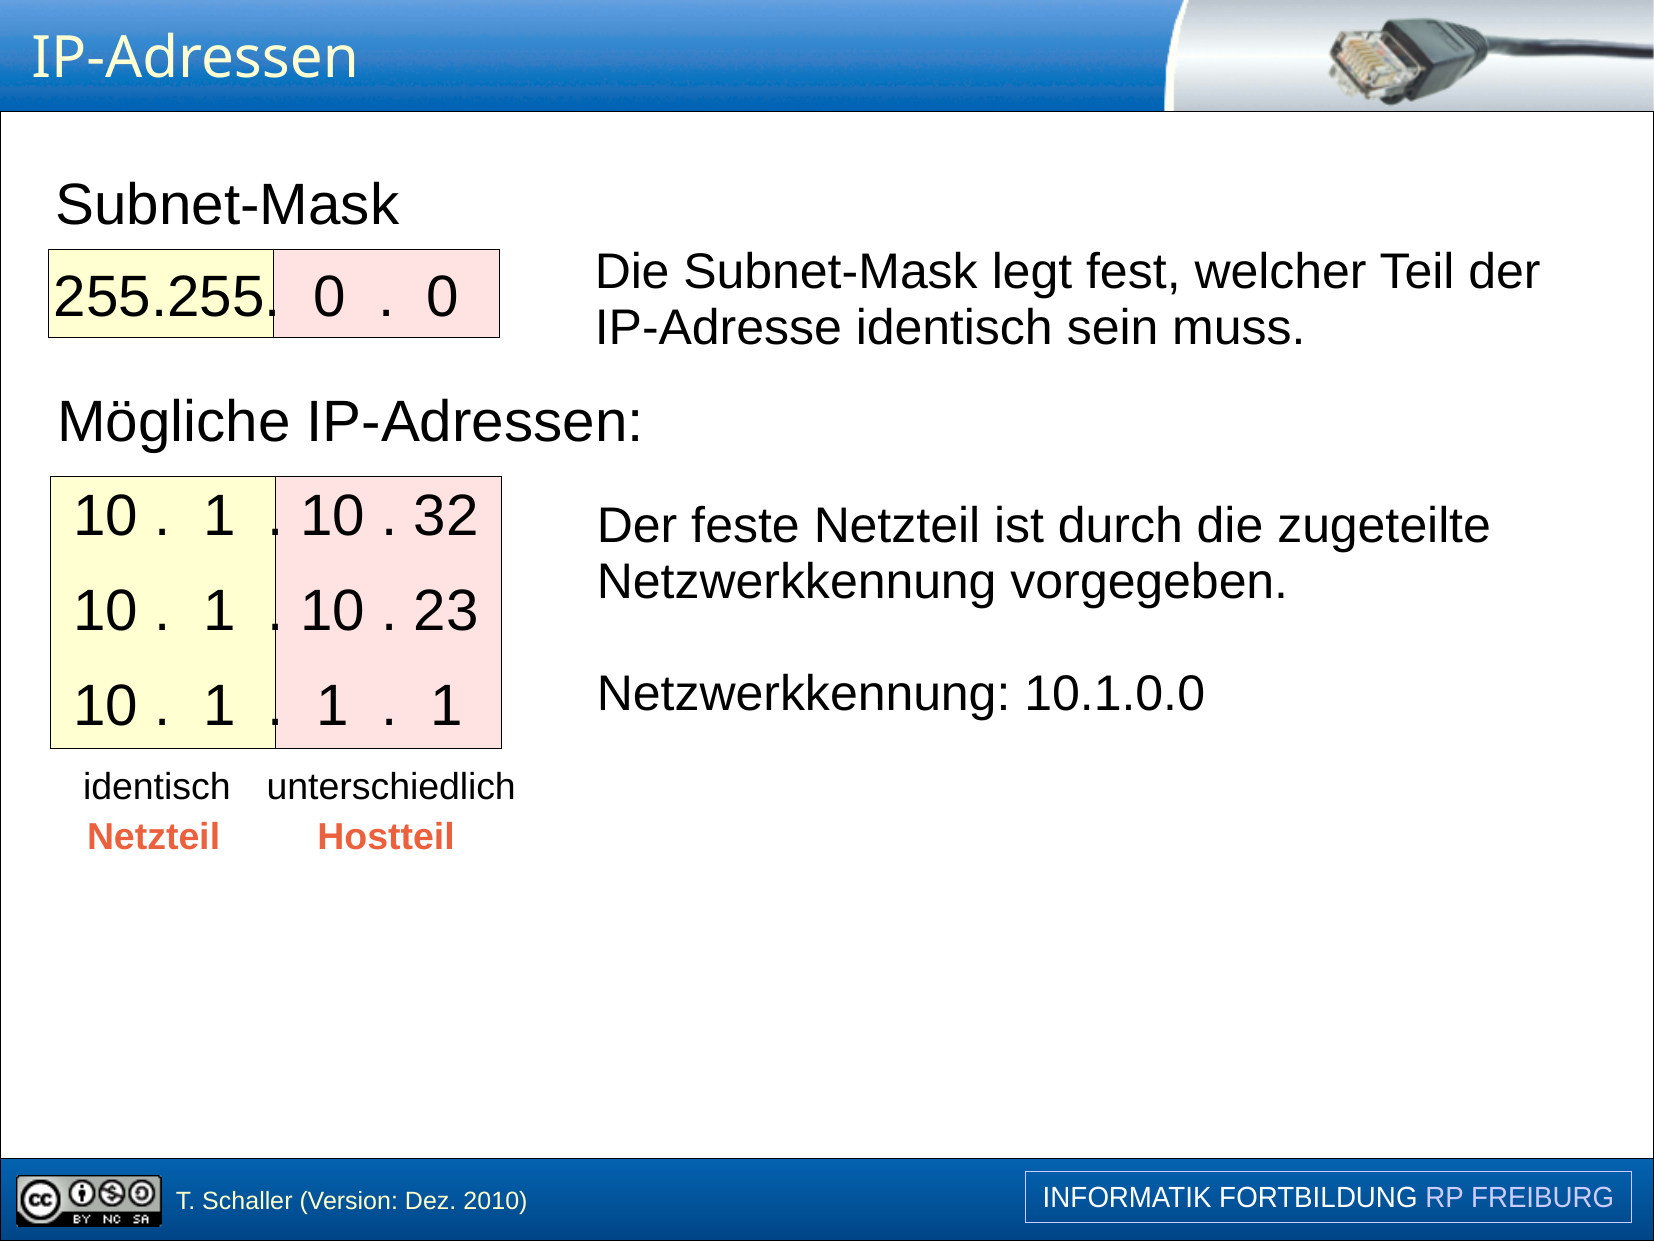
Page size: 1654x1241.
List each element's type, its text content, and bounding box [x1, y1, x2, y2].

text_box Netzteil [72, 808, 236, 867]
title IP-Adressen [31, 16, 1151, 94]
picture [0, 0, 1654, 111]
picture [16, 1175, 162, 1227]
text_box Hostteil [302, 808, 470, 867]
list Mögliche IP-Adressen: 10 . 1 . 10 . 32 10 . 1 . 10 . 23 10 . 1 . 1 . 1 [57, 388, 1605, 1130]
text_box 255.255. 0 . 0 [39, 255, 508, 336]
text_box Der feste Netzteil ist durch die zugeteilte Netzwerkkennung vorgegeben. Netzwerkkennung: 10.1.0.0 [582, 490, 1585, 729]
text_box Die Subnet-Mask legt fest, welcher Teil der IP-Adresse identisch sein muss. [580, 236, 1583, 417]
text_box identisch [68, 757, 246, 815]
text_box [48, 249, 500, 255]
text_box unterschiedlich [251, 757, 531, 815]
text_box [50, 476, 57, 749]
text_box Subnet-Mask [40, 164, 415, 244]
